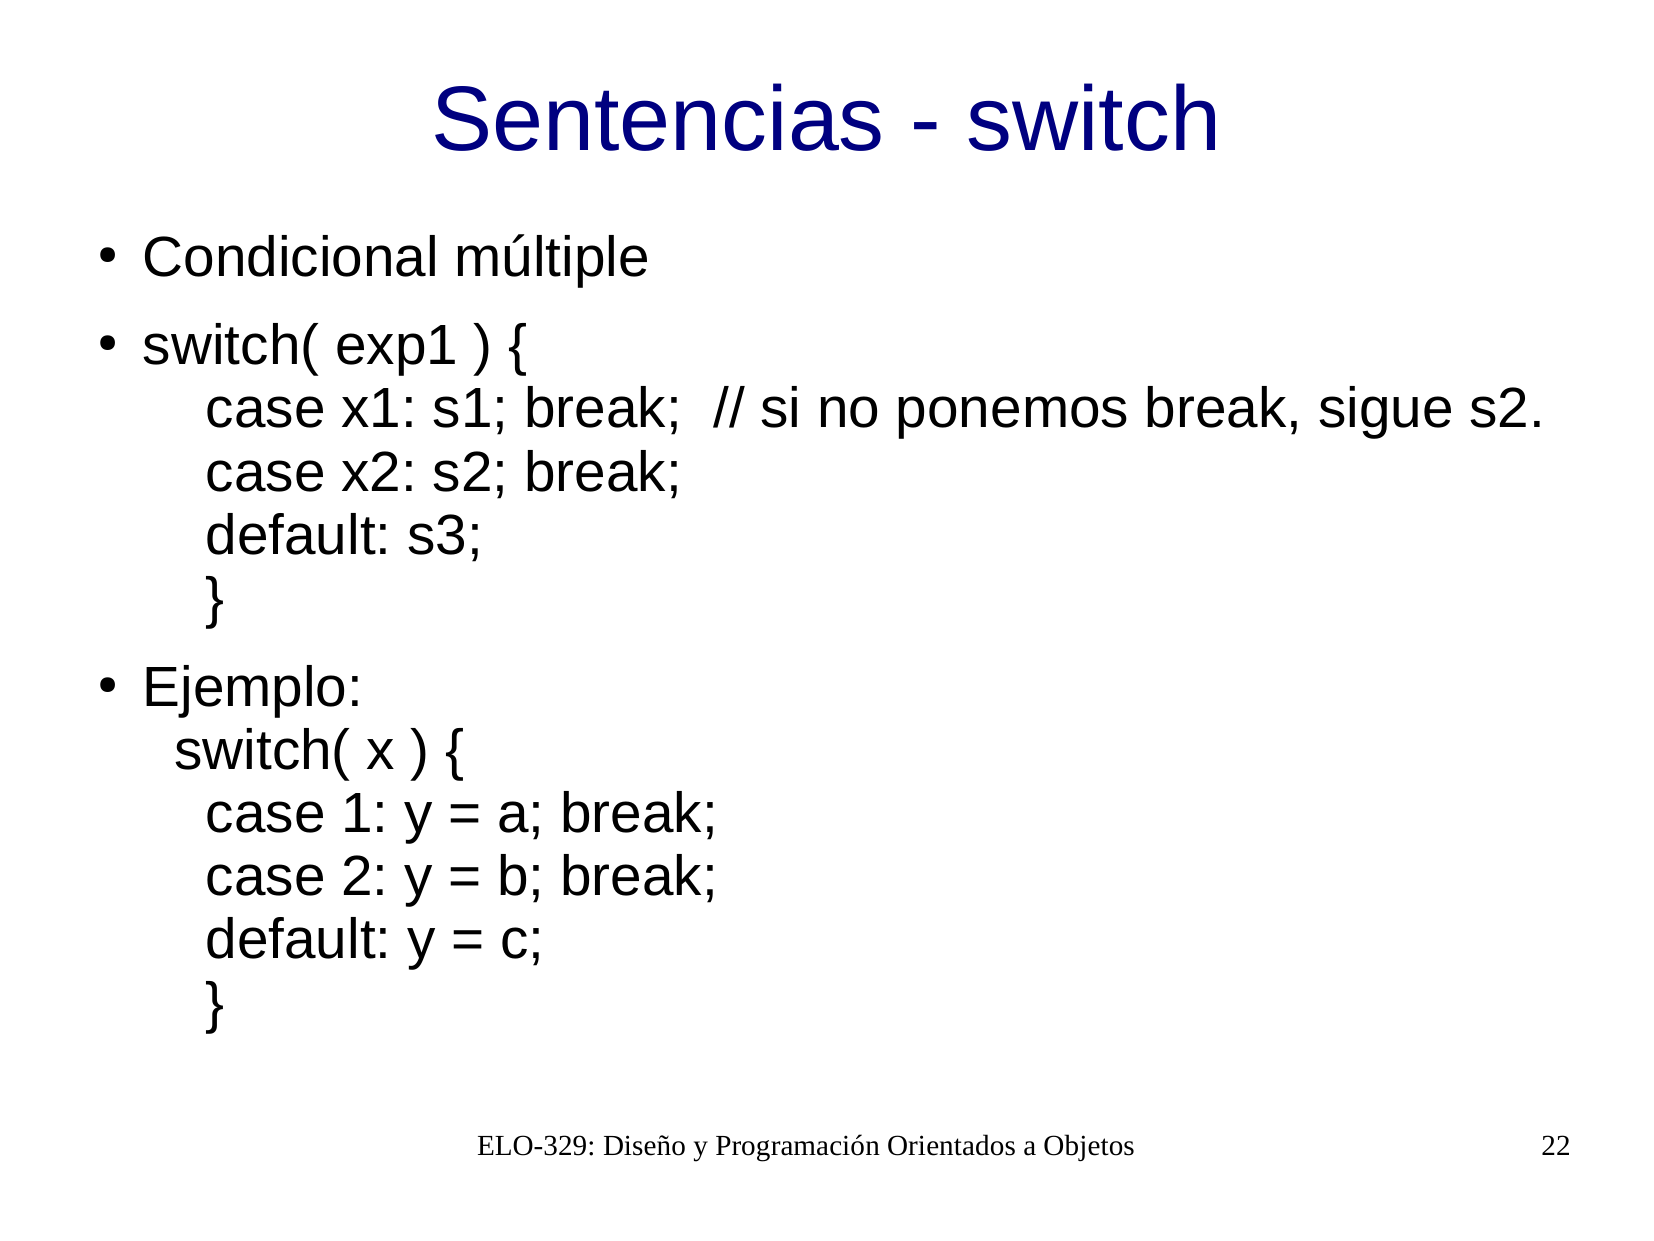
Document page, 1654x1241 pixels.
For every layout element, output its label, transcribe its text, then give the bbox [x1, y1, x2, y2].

title Sentencias - switch [82, 56, 1571, 181]
list Condicional múltiple switch( exp1 ) { case x1: s1; break; // si no ponemos break, sigue s2. case x2: s2; break; default: s3; } Ejemplo: switch( x ) { case 1: y = a; break; case 2: y = b; break; default: y = c; } [82, 225, 1571, 1044]
